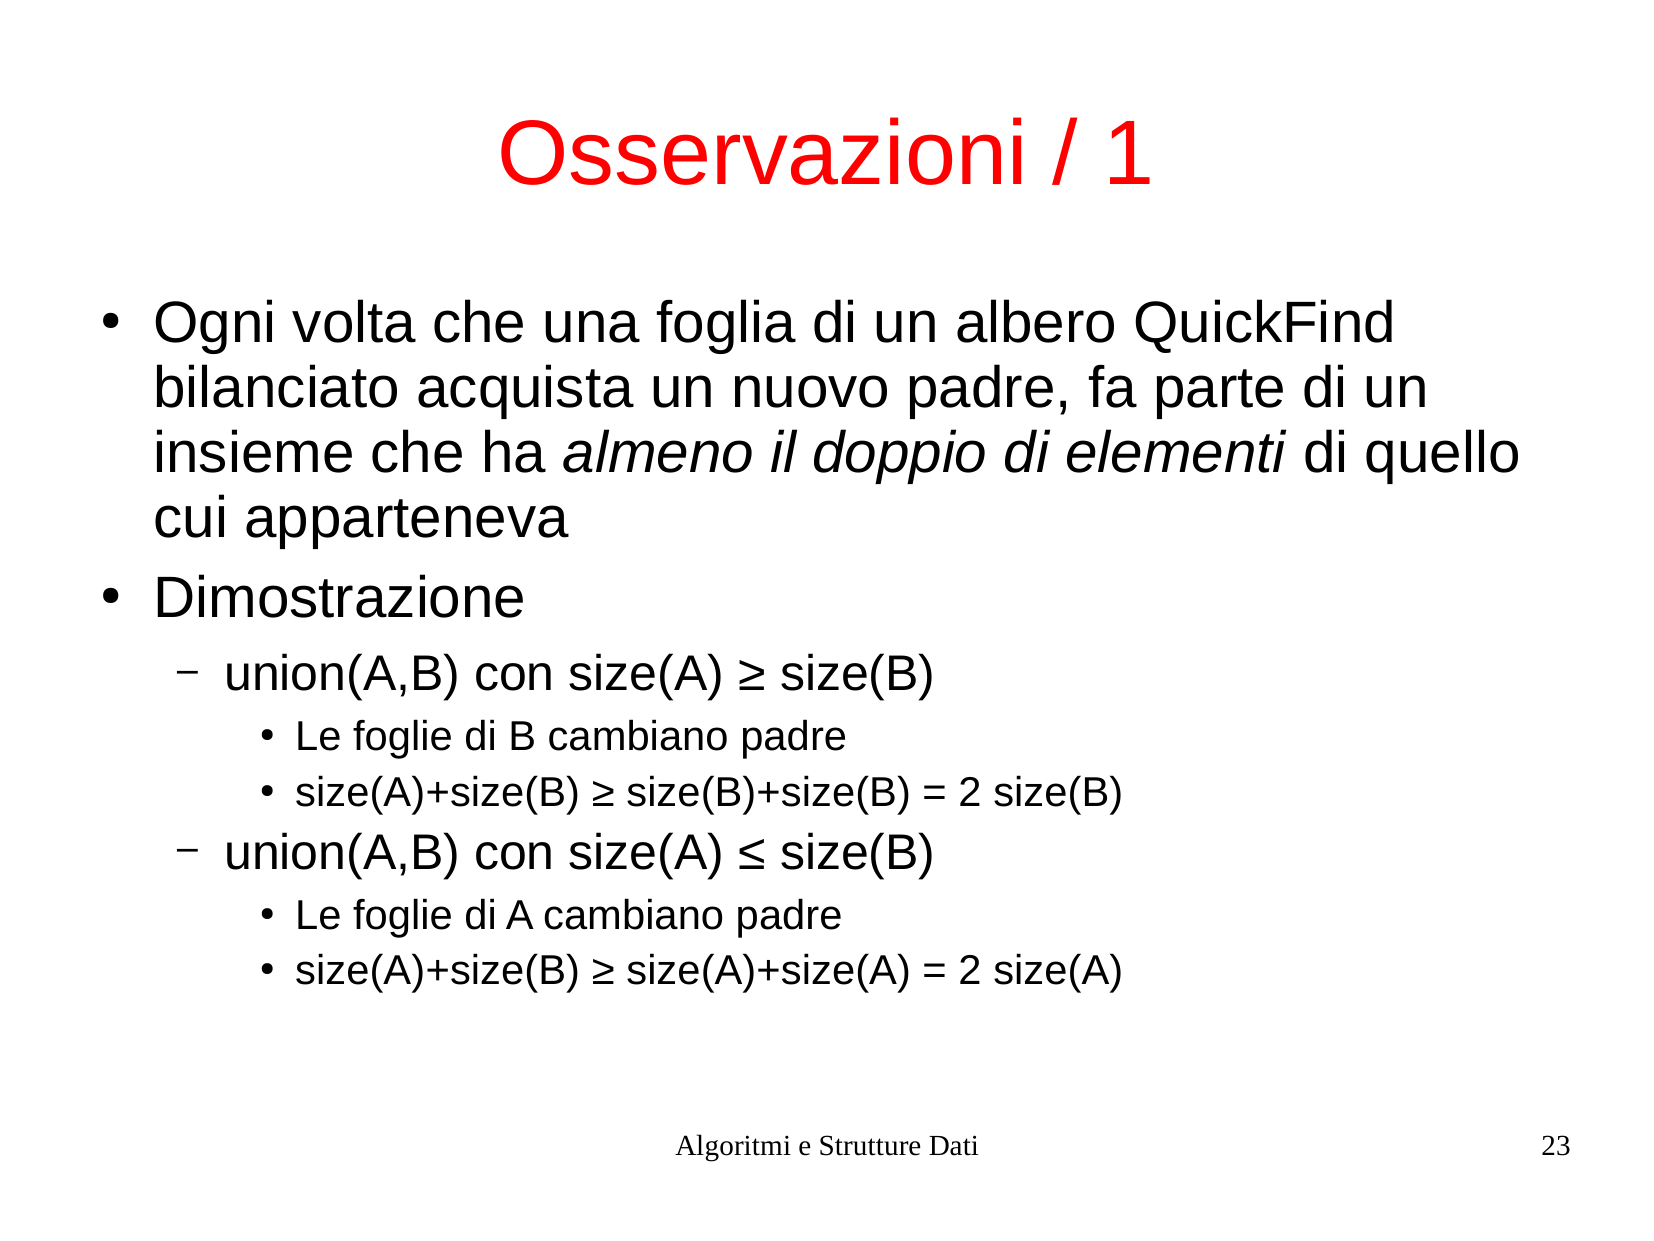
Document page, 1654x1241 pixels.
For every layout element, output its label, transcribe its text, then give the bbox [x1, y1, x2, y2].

list Ogni volta che una foglia di un albero QuickFind bilanciato acquista un nuovo padre, fa parte di un insieme che ha almeno il doppio di elementi di quello cui apparteneva Dimostrazione union(A,B) con size(A) ≥ size(B) Le foglie di B cambiano padre size(A)+size(B) ≥ size(B)+size(B) = 2 size(B) union(A,B) con size(A) ≤ size(B) Le foglie di A cambiano padre size(A)+size(B) ≥ size(A)+size(A) = 2 size(A) [82, 290, 1571, 1109]
title Osservazioni / 1 [82, 49, 1571, 257]
